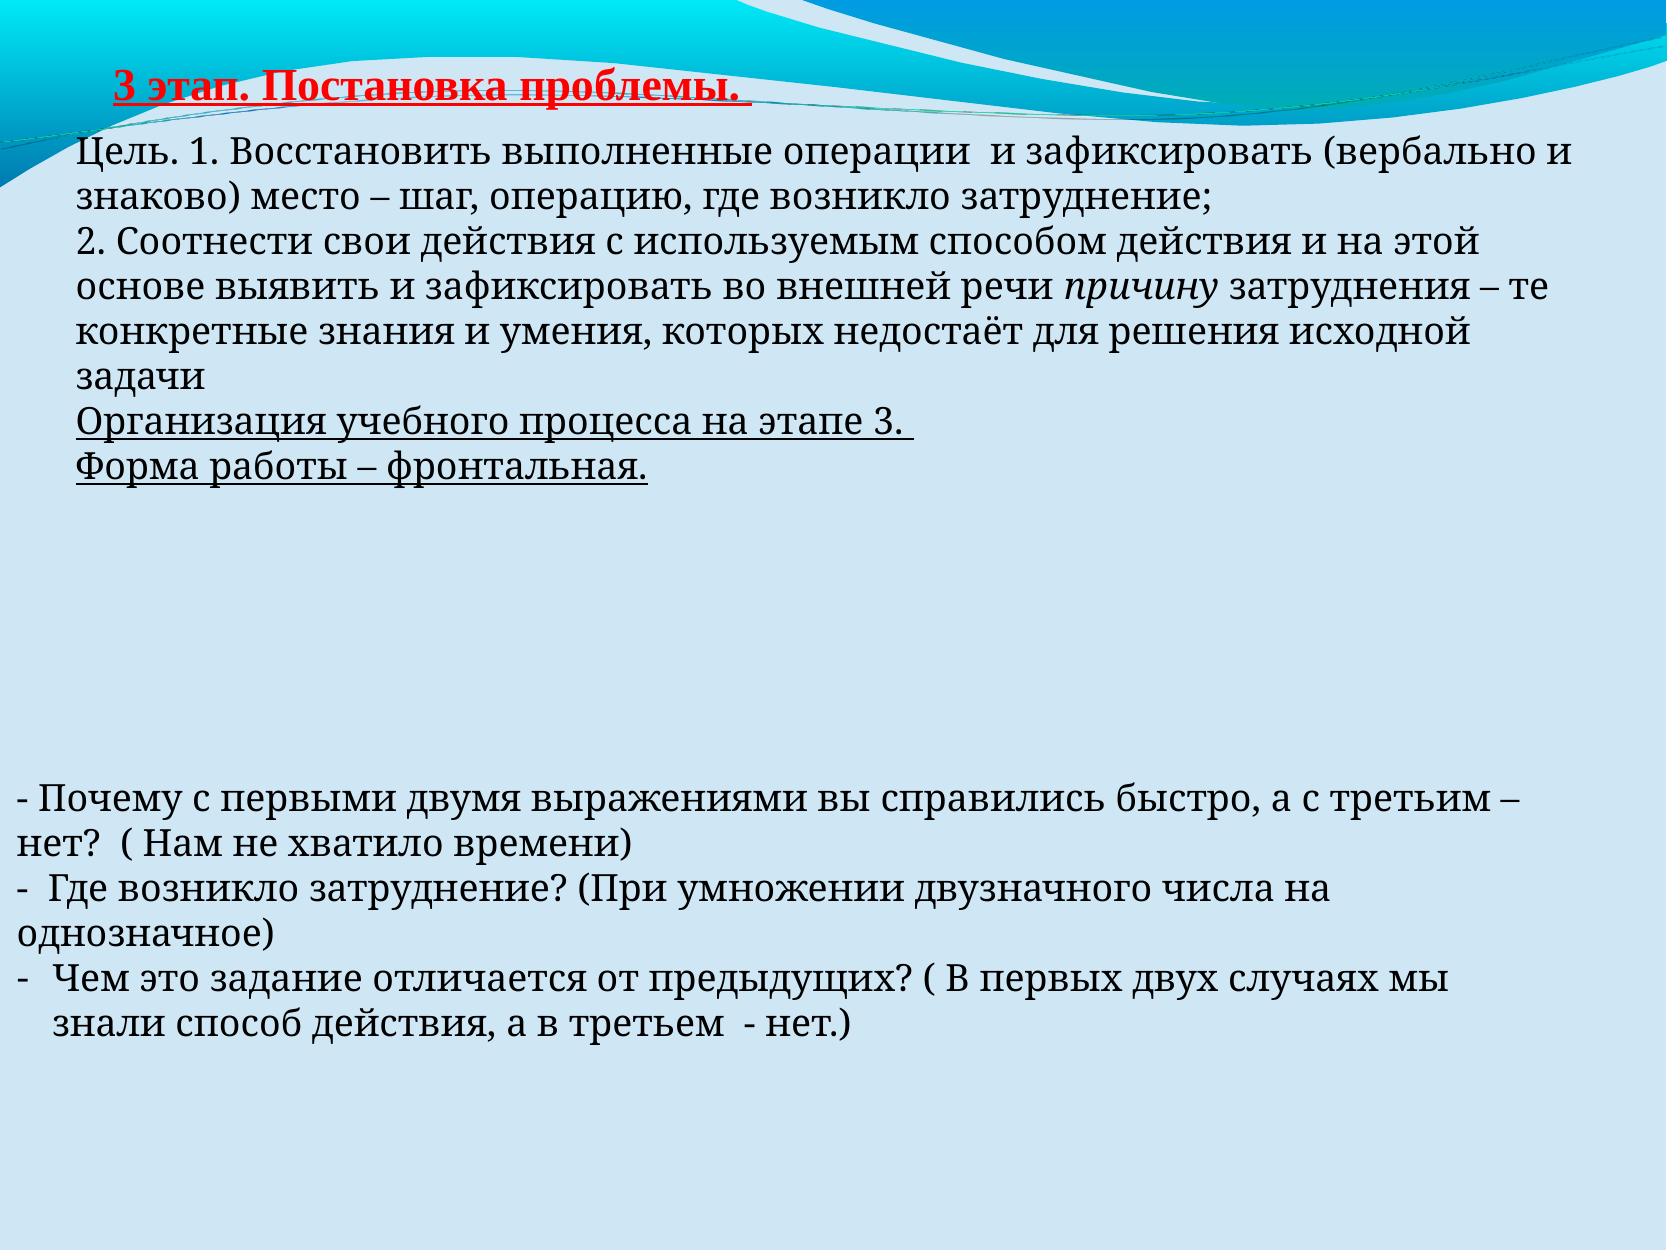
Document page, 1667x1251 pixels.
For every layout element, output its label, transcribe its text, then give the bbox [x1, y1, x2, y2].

picture [0, 36, 955, 112]
text_box - Почему с первыми двумя выражениями вы справились быстро, а с третьим – нет? ( Нам не хватило времени) - Где возникло затруднение? (При умножении двузначного числа на однозначное) Чем это задание отличается от предыдущих? ( В первых двух случаях мы знали способ действия, а в третьем - нет.) [0, 765, 1549, 1251]
text_box Цель. 1. Восстановить выполненные операции и зафиксировать (вербально и знаково) место – шаг, операцию, где возникло затруднение; 2. Соотнести свои действия с используемым способом действия и на этой основе выявить и зафиксировать во внешней речи причину затруднения – те конкретные знания и умения, которых недостаёт для решения исходной задачи Организация учебного процесса на этапе 3. Форма работы – фронтальная. [59, 118, 1608, 496]
picture [1399, 38, 1665, 150]
title 3 этап. Постановка проблемы. [98, 47, 1568, 114]
picture [134, 114, 1096, 118]
